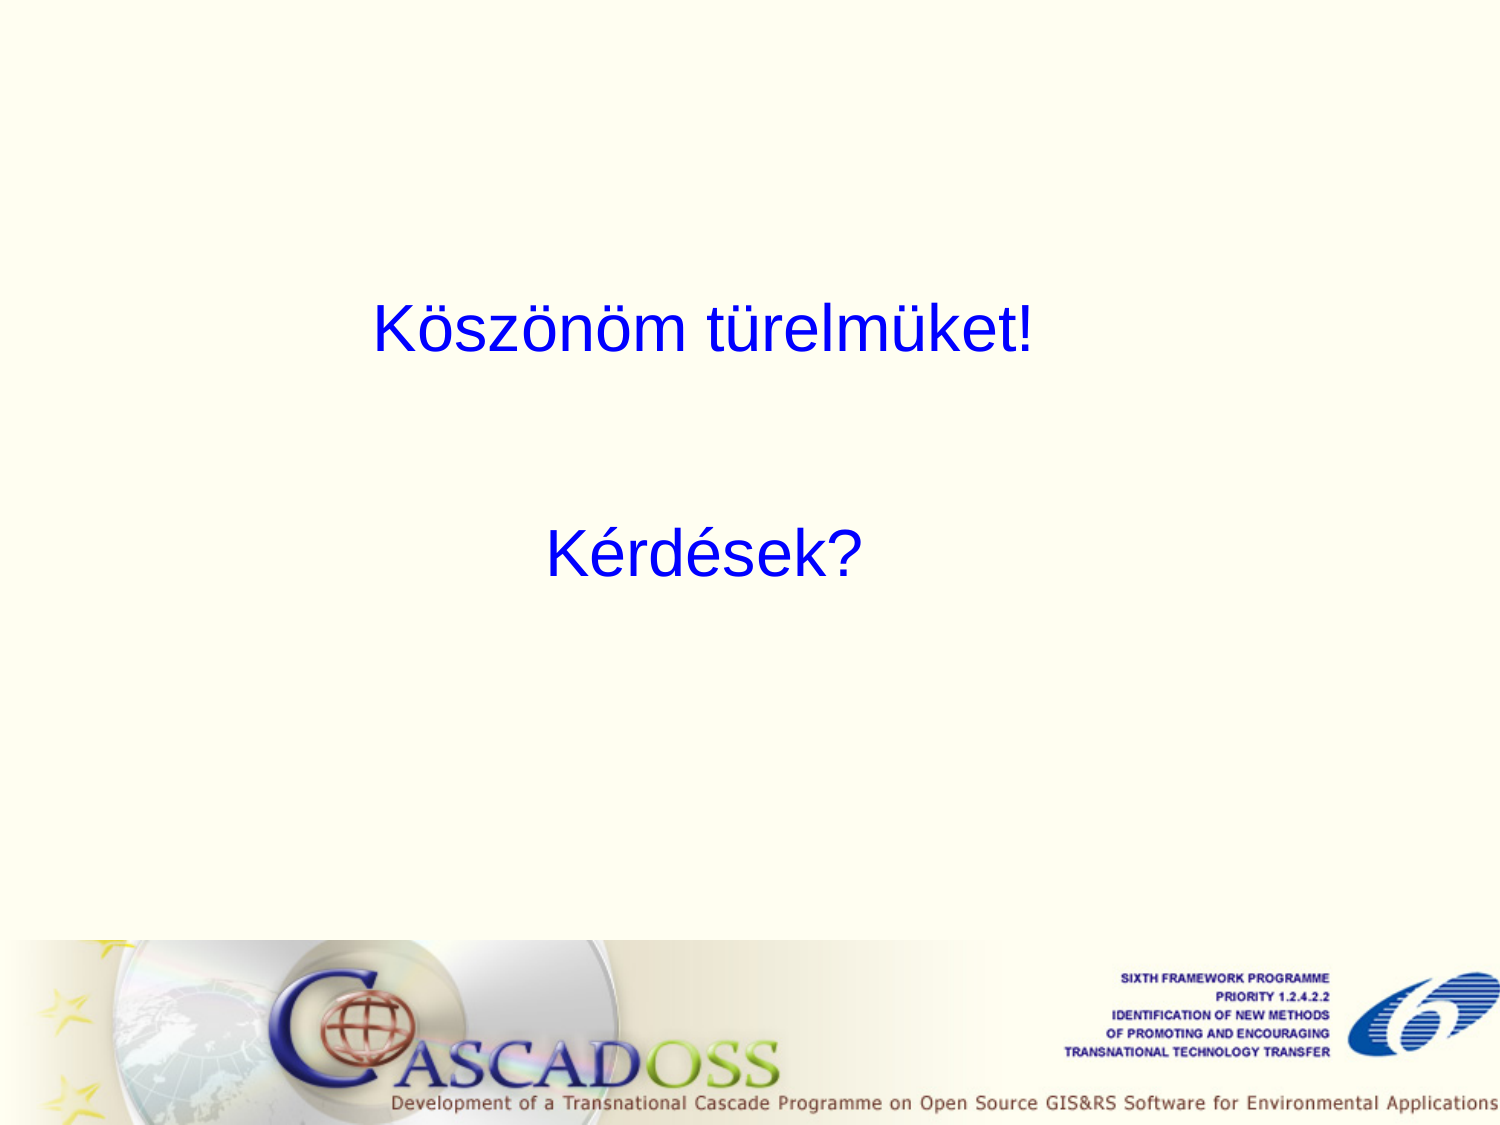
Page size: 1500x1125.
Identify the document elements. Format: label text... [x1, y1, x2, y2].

title Köszönöm türelmüket! Kérdések? [29, 291, 1380, 591]
picture [0, 940, 1500, 1125]
